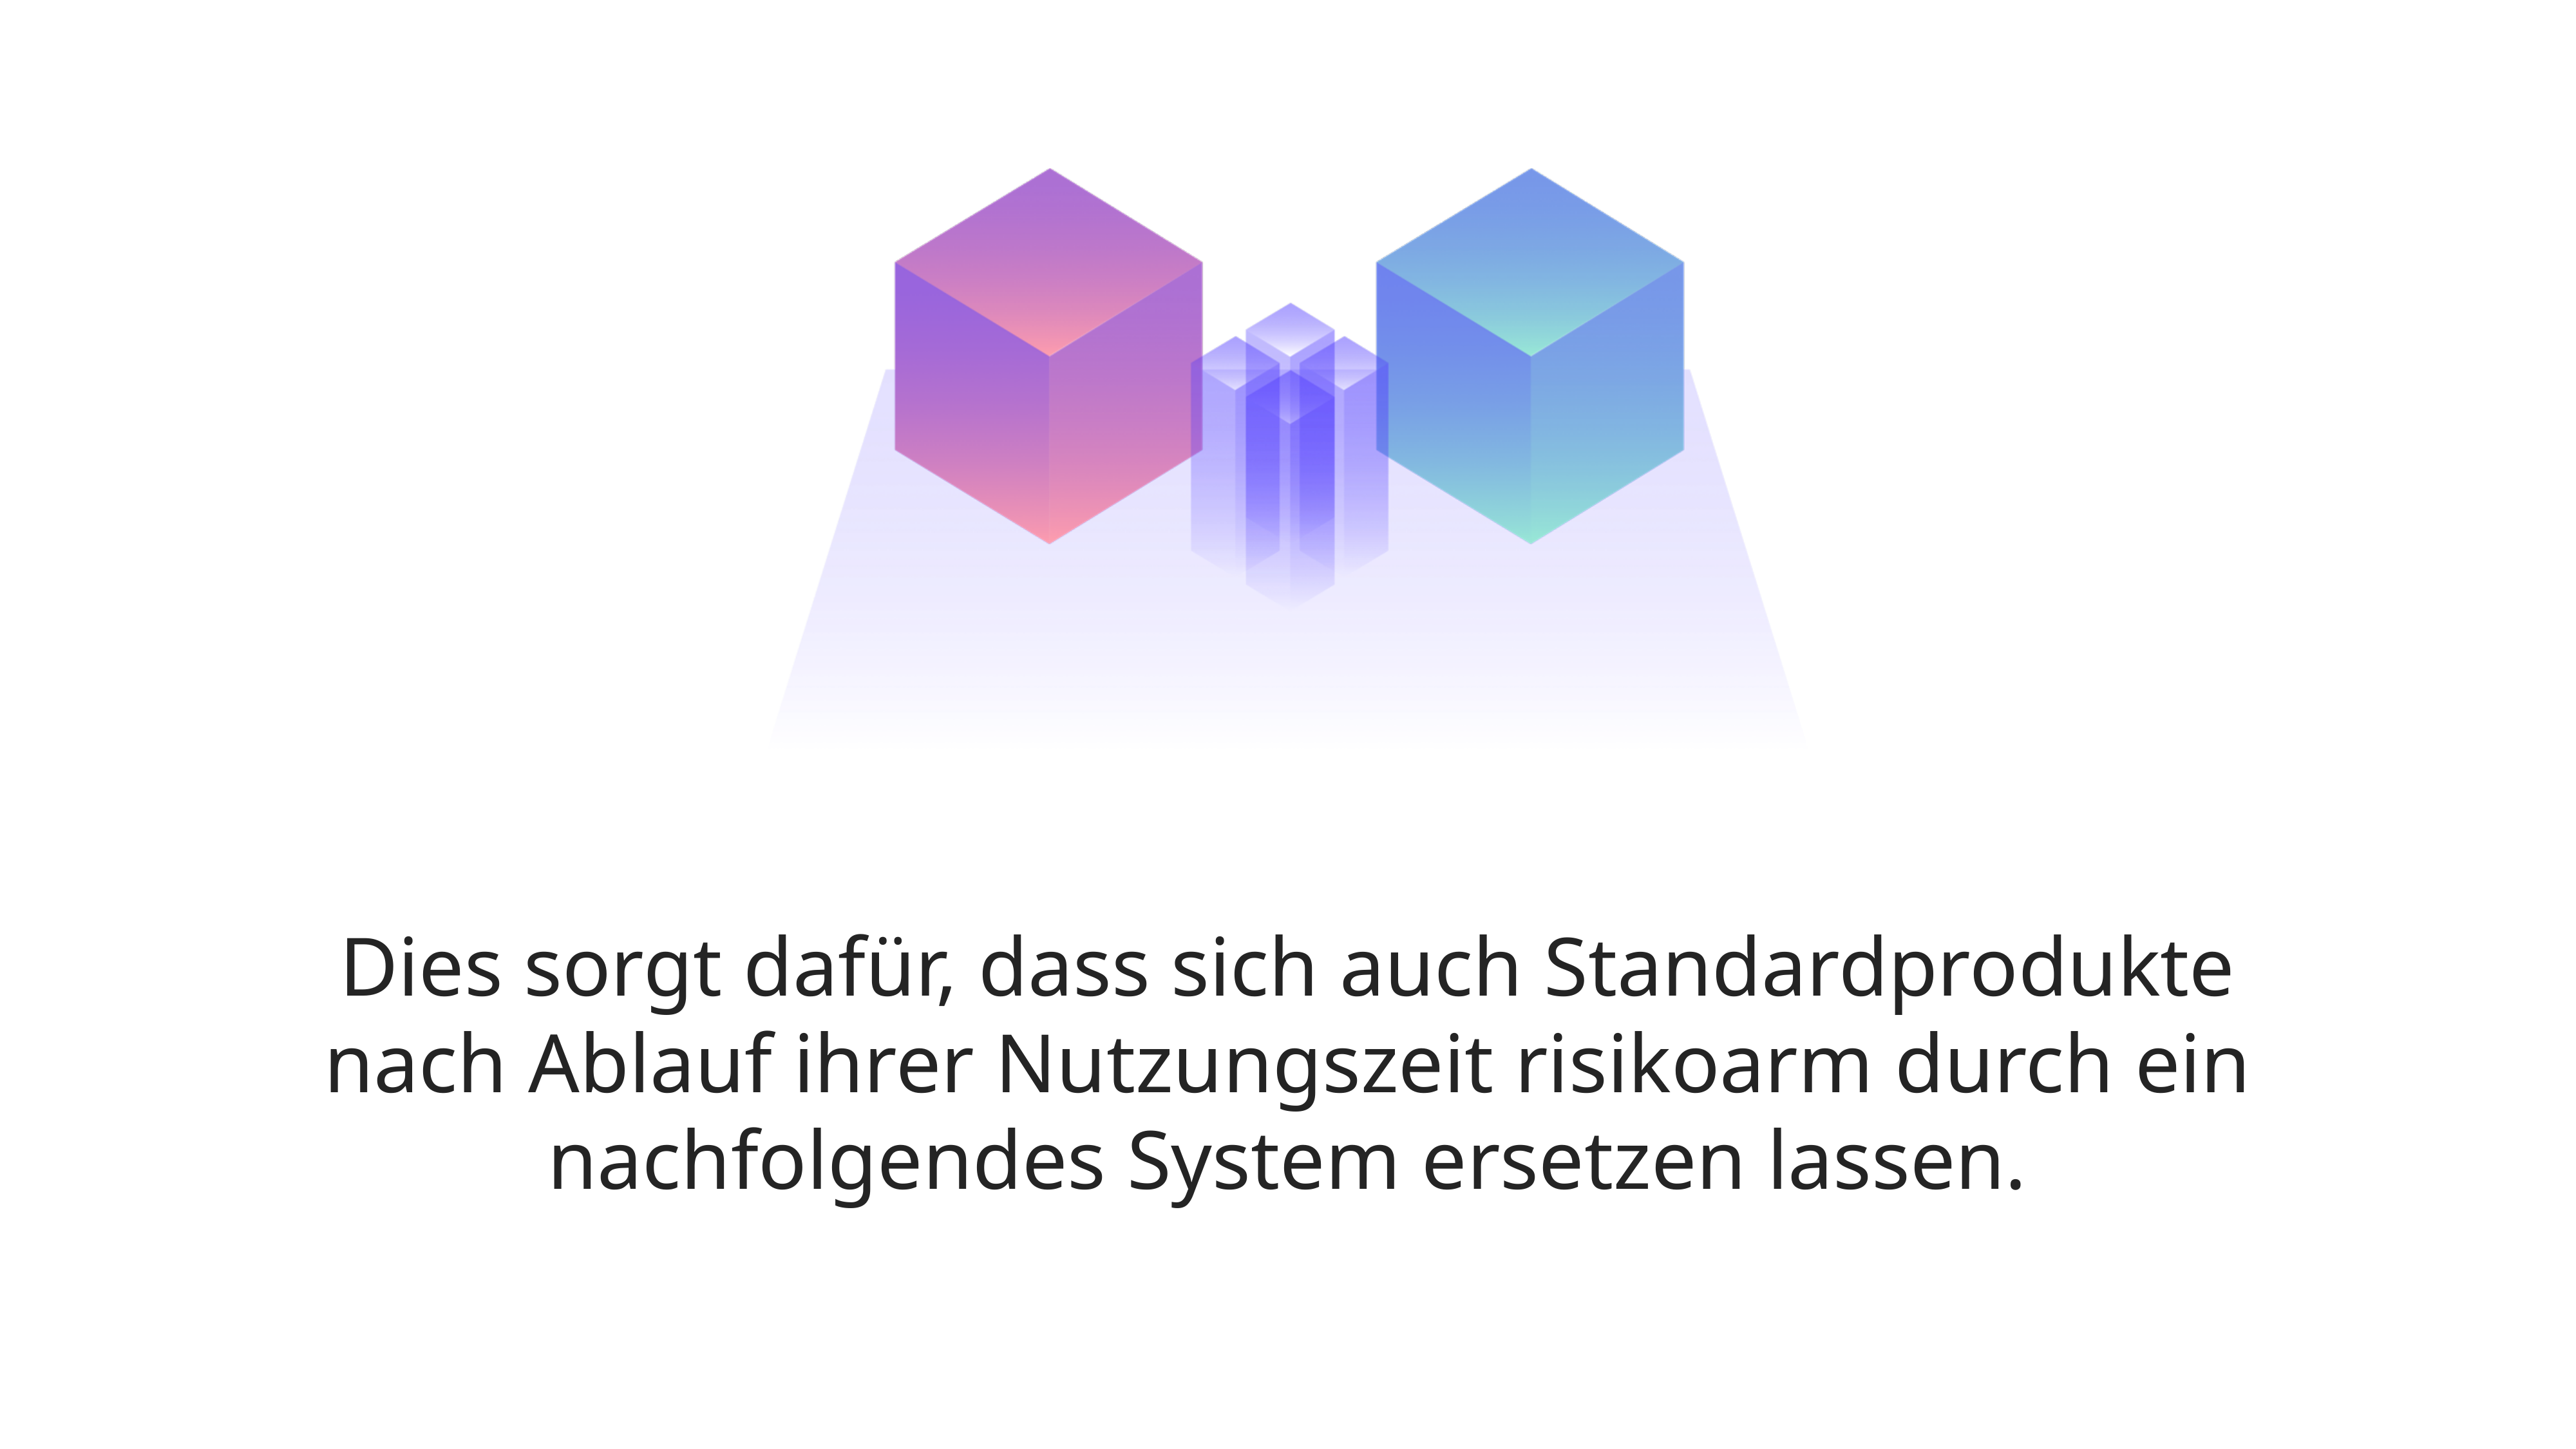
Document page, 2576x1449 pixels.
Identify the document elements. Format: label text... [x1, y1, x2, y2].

picture [766, 168, 1810, 753]
text_box Dies sorgt dafür, dass sich auch Standardprodukte nach Ablauf ihrer Nutzungszeit risikoarm durch ein nachfolgendes System ersetzen lassen. [301, 775, 2275, 1345]
